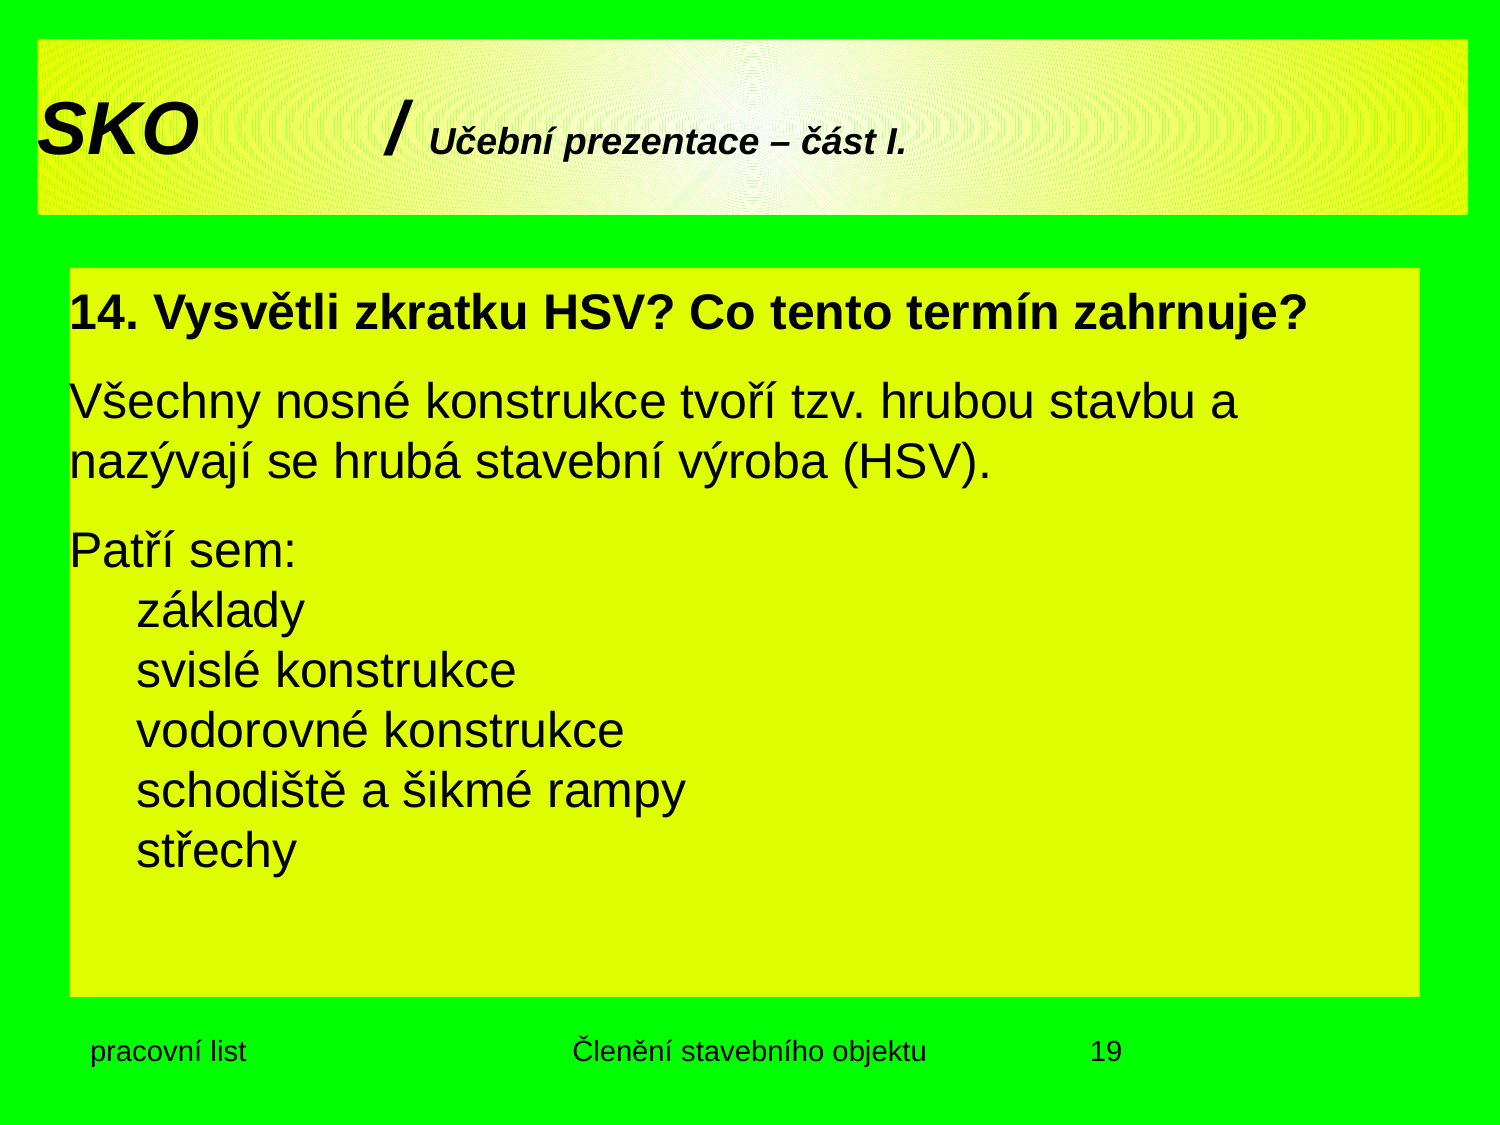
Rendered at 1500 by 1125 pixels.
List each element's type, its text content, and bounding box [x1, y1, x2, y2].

text_box SKO / Učební prezentace – část I. [38, 40, 1468, 214]
text_box [1074, 1024, 1426, 1103]
text_box Členění stavebního objektu [512, 1024, 988, 1103]
text_box pracovní list [75, 1024, 426, 1103]
text_box 14. Vysvětli zkratku HSV? Co tento termín zahrnuje? Všechny nosné konstrukce tvoří tzv. hrubou stavbu a nazývají se hrubá stavební výroba (HSV). Patří sem: základy svislé konstrukce vodorovné konstrukce schodiště a šikmé rampy střechy [69, 267, 1420, 997]
